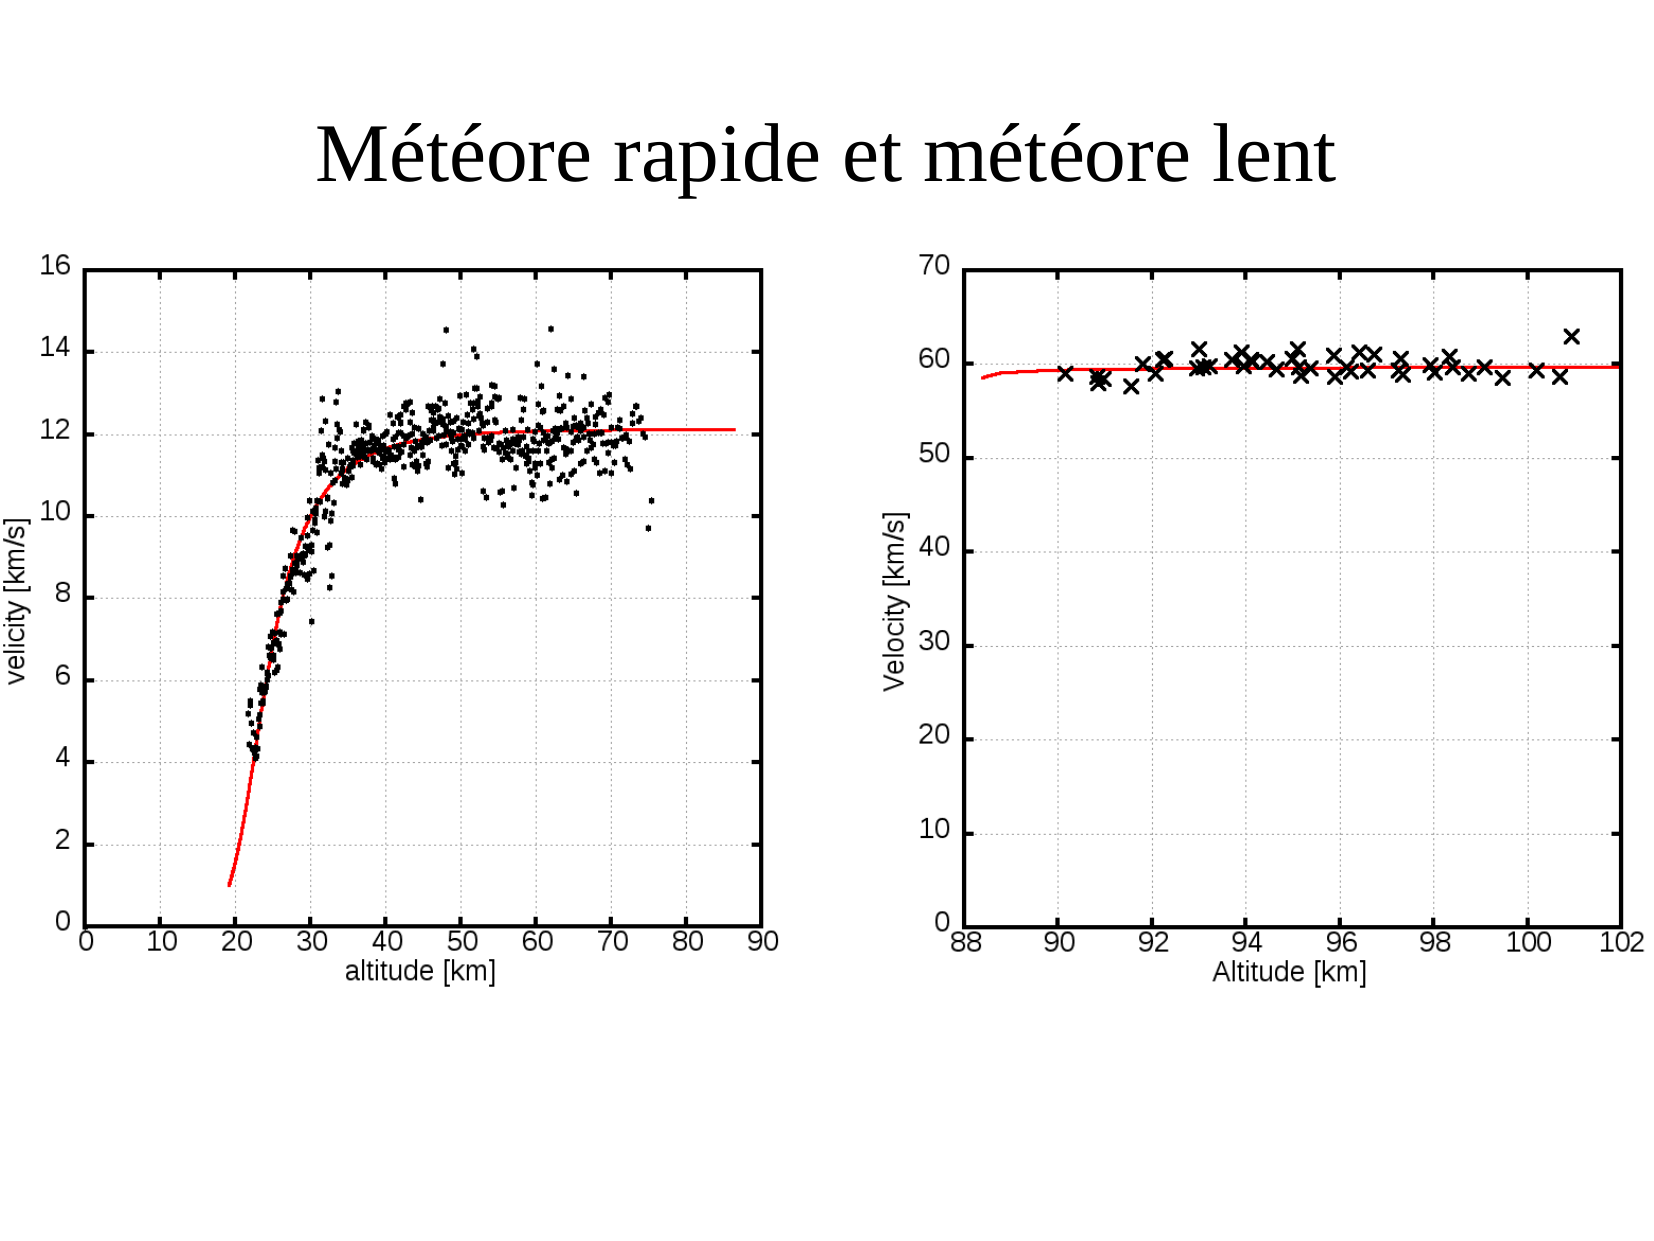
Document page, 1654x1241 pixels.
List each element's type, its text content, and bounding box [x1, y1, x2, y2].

picture [858, 249, 1654, 992]
picture [0, 249, 794, 991]
title Météore rapide et météore lent [82, 49, 1571, 257]
